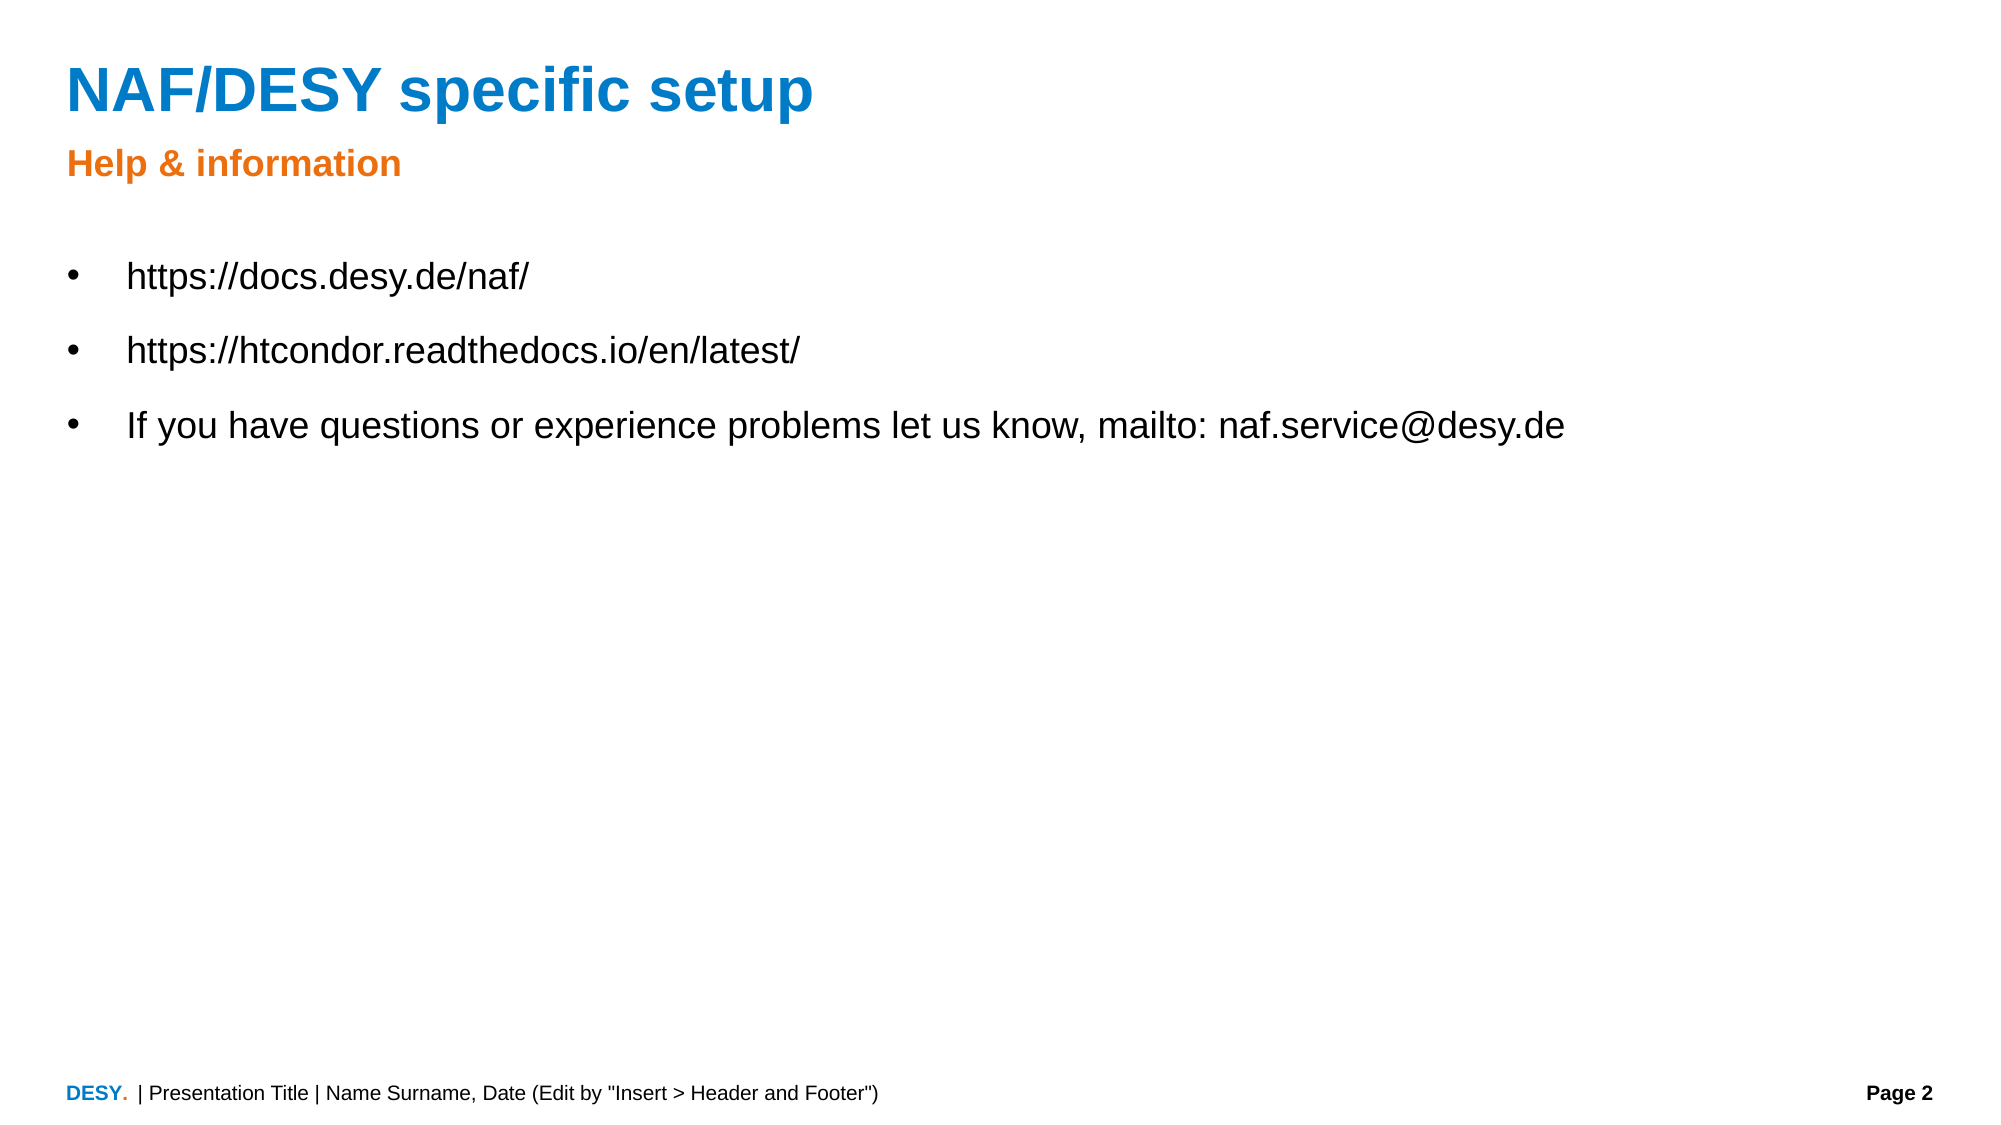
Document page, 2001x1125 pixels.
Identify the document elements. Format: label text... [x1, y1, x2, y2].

footer | Presentation Title | Name Surname, Date (Edit by "Insert > Header and Footer") [137, 1079, 1762, 1111]
list Help & information [66, 134, 1933, 197]
list https://docs.desy.de/naf/ https://htcondor.readthedocs.io/en/latest/ If you have questions or experience problems let us know, mailto: naf.service@desy.de [66, 177, 1914, 1000]
title NAF/DESY specific setup [66, 57, 1933, 132]
